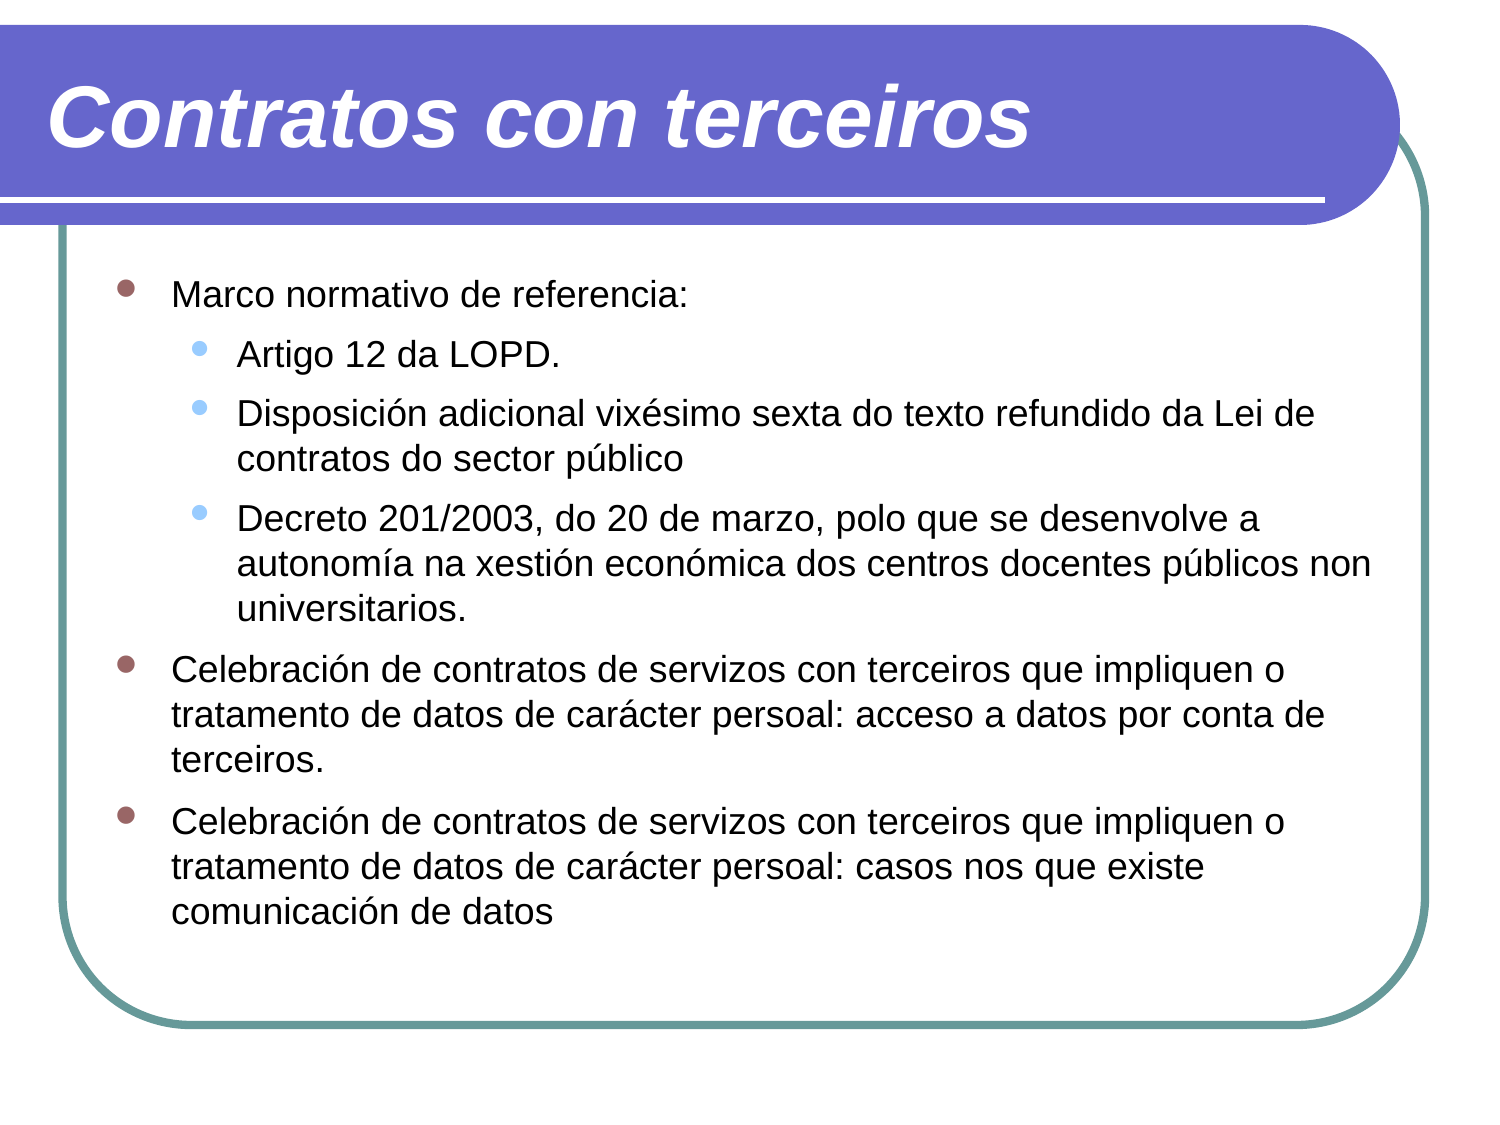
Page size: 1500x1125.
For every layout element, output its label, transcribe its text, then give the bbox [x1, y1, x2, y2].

title Contratos con terceiros [31, 0, 1347, 226]
list Marco normativo de referencia: Artigo 12 da LOPD. Disposición adicional vixésimo sexta do texto refundido da Lei de contratos do sector público Decreto 201/2003, do 20 de marzo, polo que se desenvolve a autonomía na xestión económica dos centros docentes públicos non universitarios. Celebración de contratos de servizos con terceiros que impliquen o tratamento de datos de carácter persoal: acceso a datos por conta de terceiros. Celebración de contratos de servizos con terceiros que impliquen o tratamento de datos de carácter persoal: casos nos que existe comunicación de datos [99, 262, 1401, 988]
